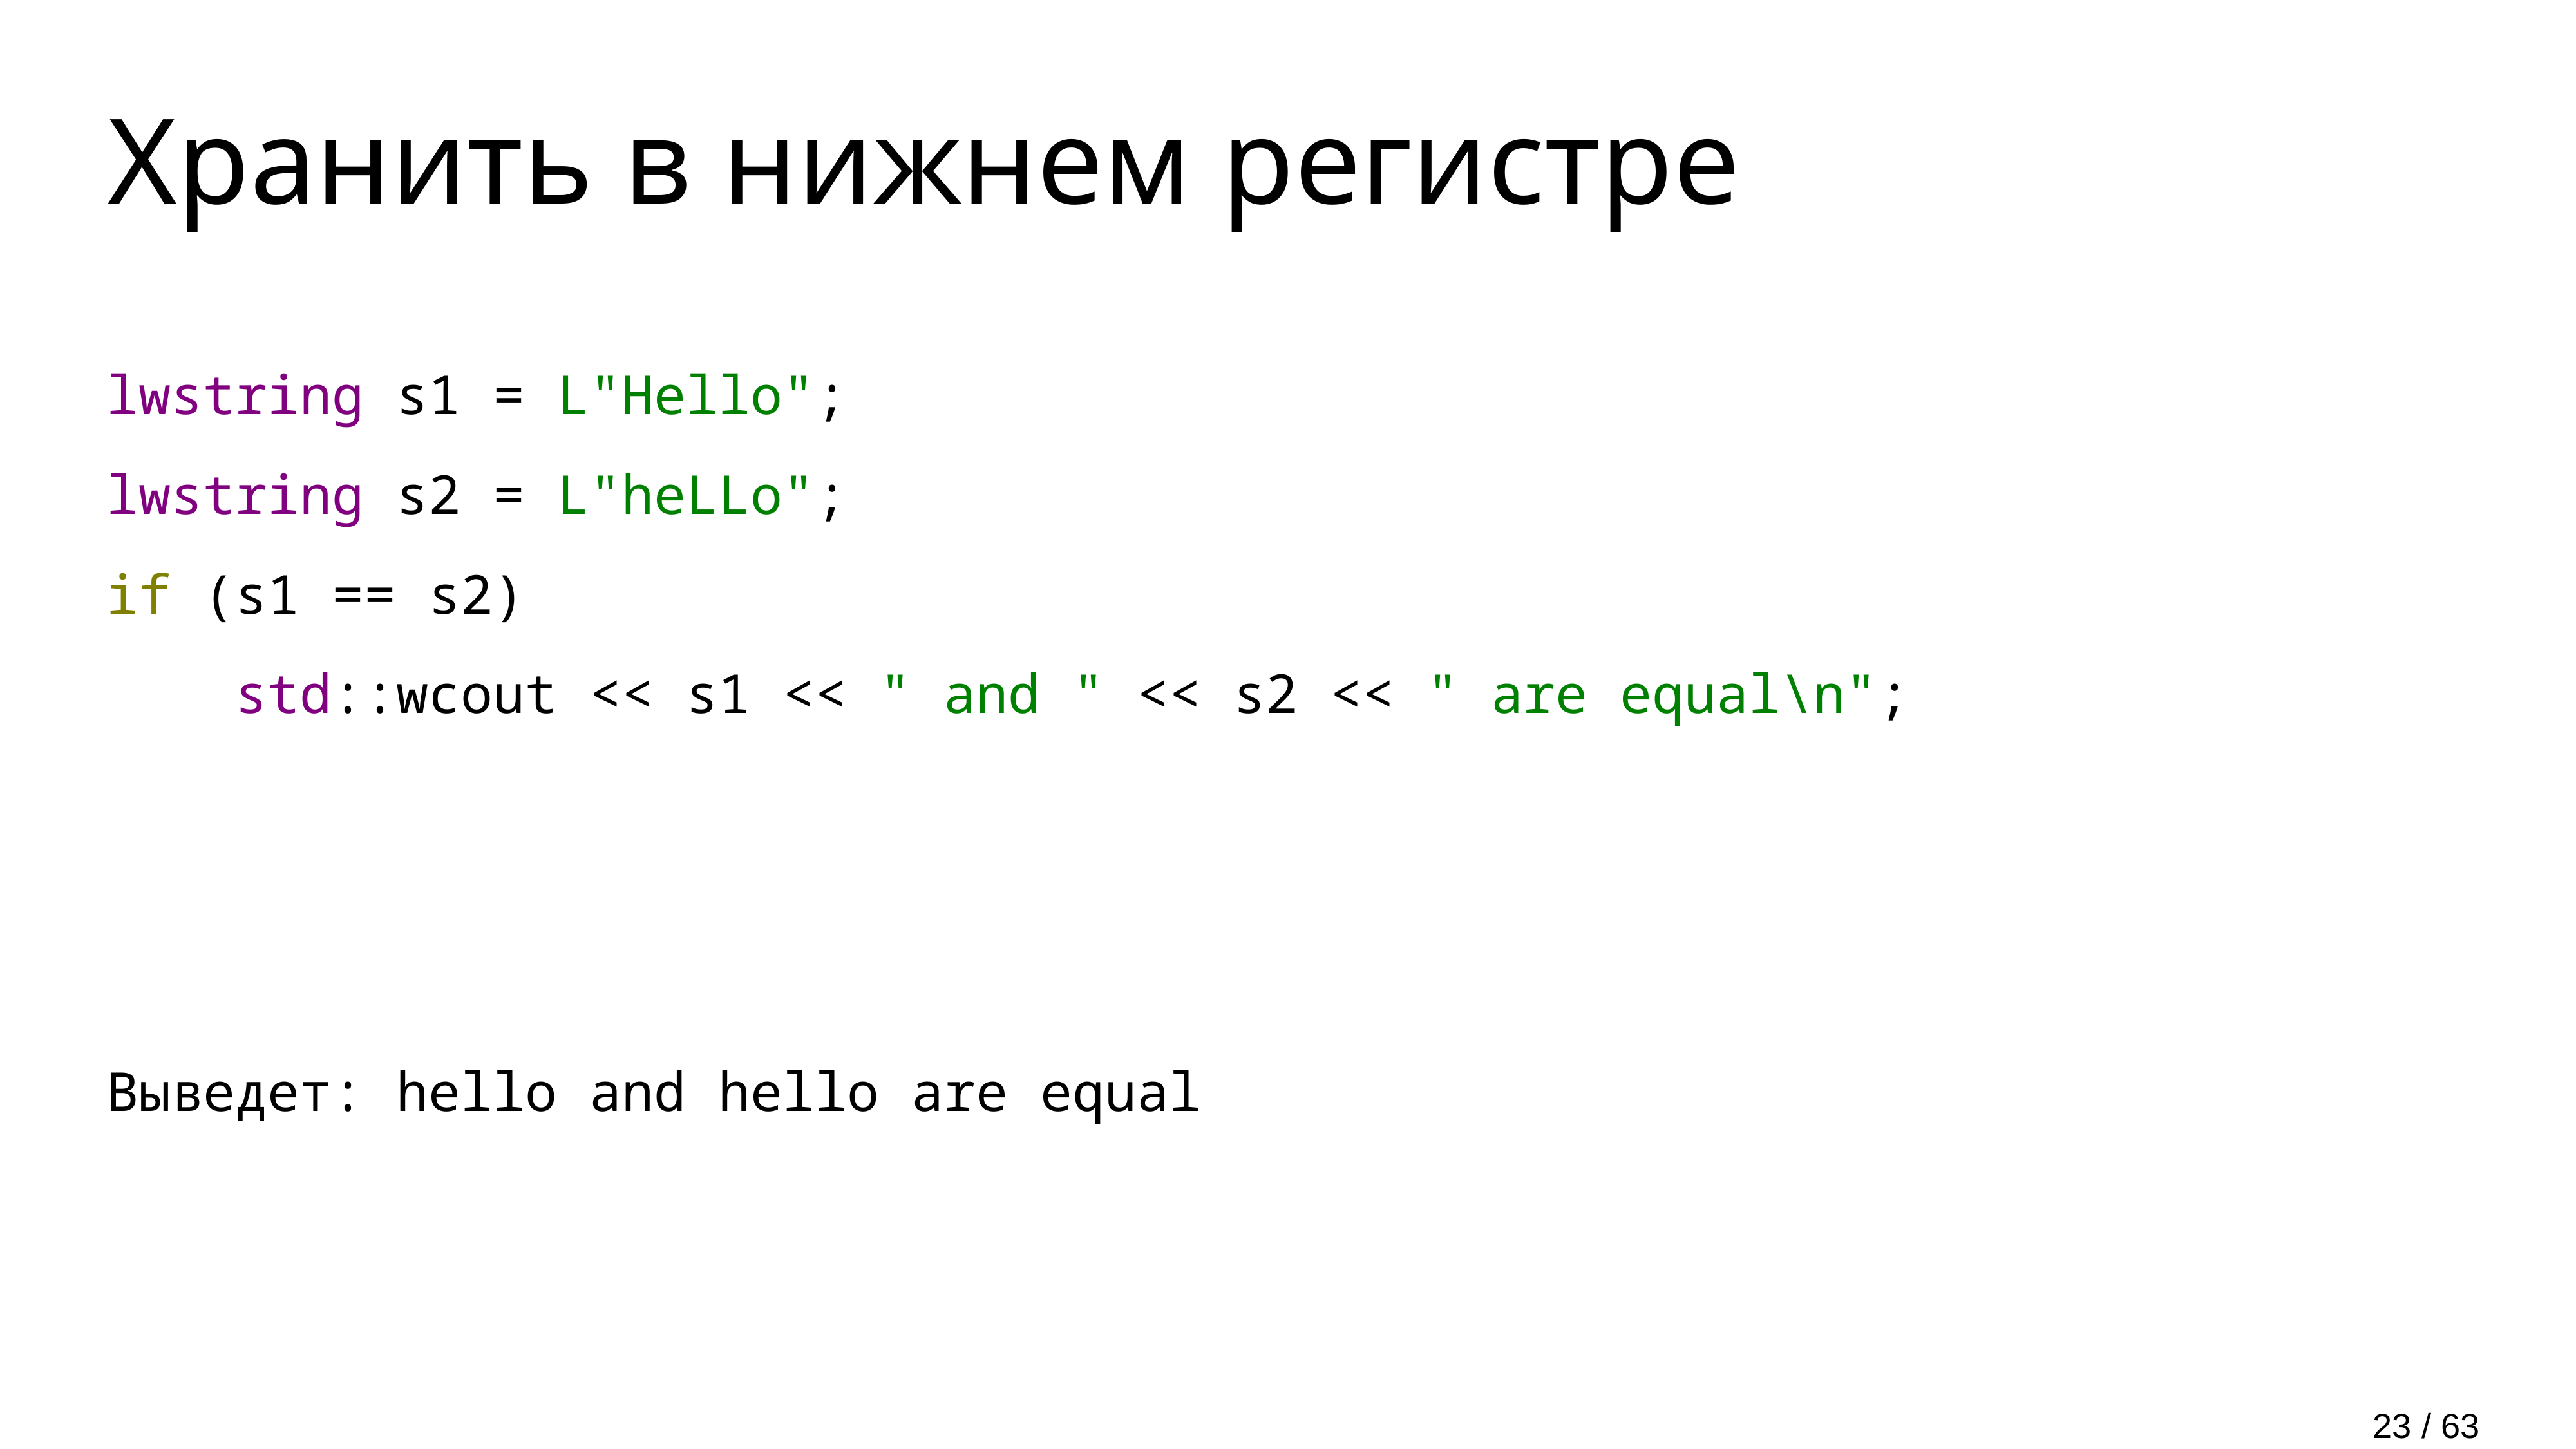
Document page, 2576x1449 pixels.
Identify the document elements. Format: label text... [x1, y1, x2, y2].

title Хранить в нижнем регистре [108, 80, 2468, 242]
list lwstring s1 = L"Hello"; lwstring s2 = L"heLLo"; if (s1 == s2) std::wcout << s1 << " and " << s2 << " are equal\n"; Выведет: hello and hello are equal [0, 295, 2576, 1449]
text_box <number> / 63 [2363, 1402, 2576, 1449]
